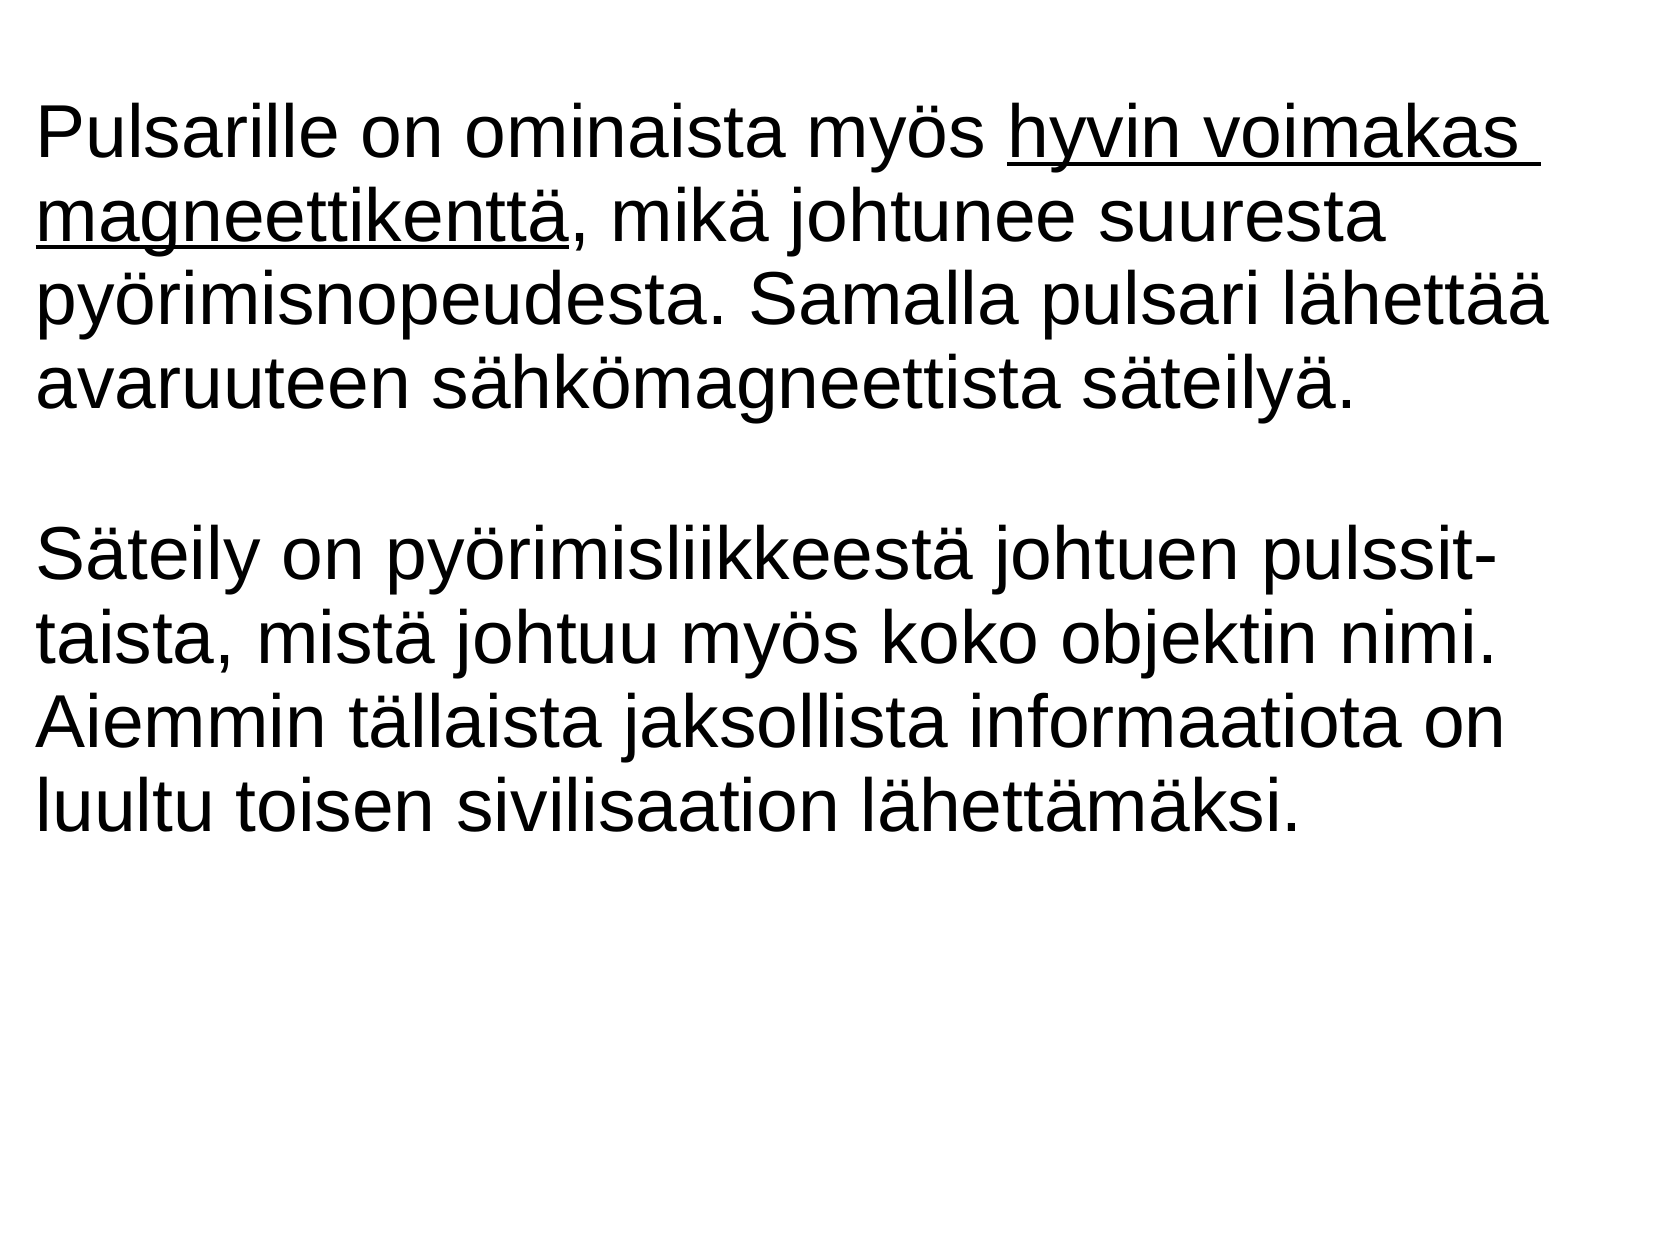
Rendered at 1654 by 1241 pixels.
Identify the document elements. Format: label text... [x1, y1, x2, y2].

text_box Pulsarille on ominaista myös hyvin voimakas magneettikenttä, mikä johtunee suuresta pyörimisnopeudesta. Samalla pulsari lähettää avaruuteen sähkömagneettista säteilyä. Säteily on pyörimisliikkeestä johtuen pulssit-taista, mistä johtuu myös koko objektin nimi. Aiemmin tällaista jaksollista informaatiota on luultu toisen sivilisaation lähettämäksi. [20, 77, 1654, 853]
